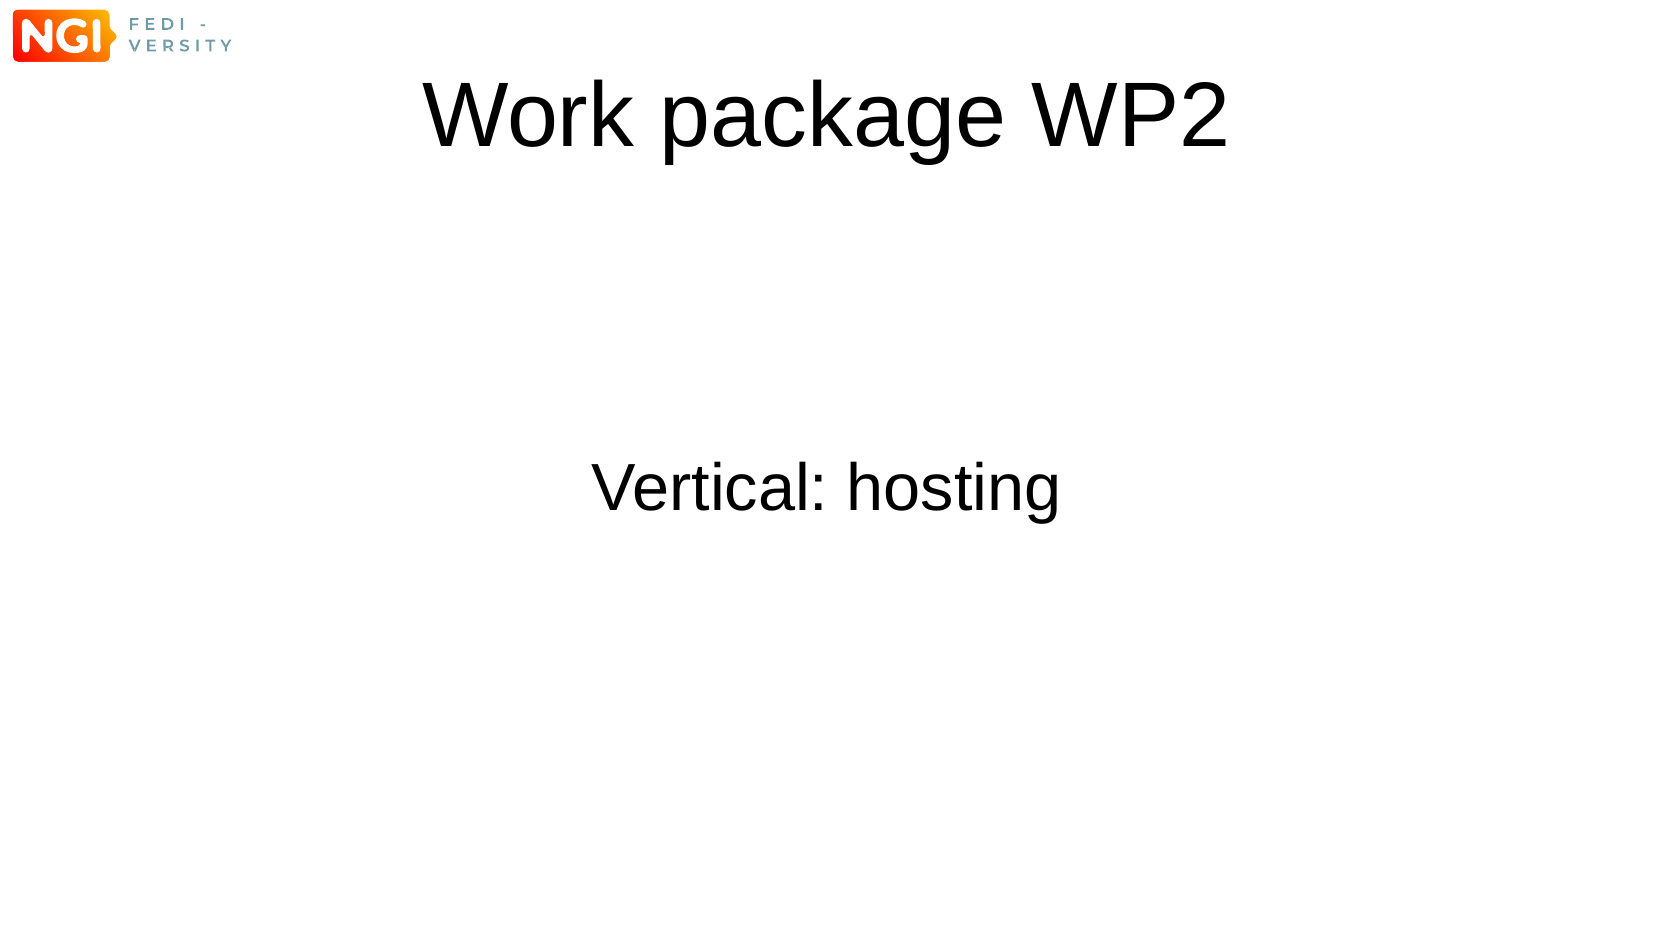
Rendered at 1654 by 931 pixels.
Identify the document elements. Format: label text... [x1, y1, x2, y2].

title Work package WP2 [82, 37, 1571, 193]
picture [12, 9, 232, 62]
subtitle Vertical: hosting [82, 217, 1571, 758]
